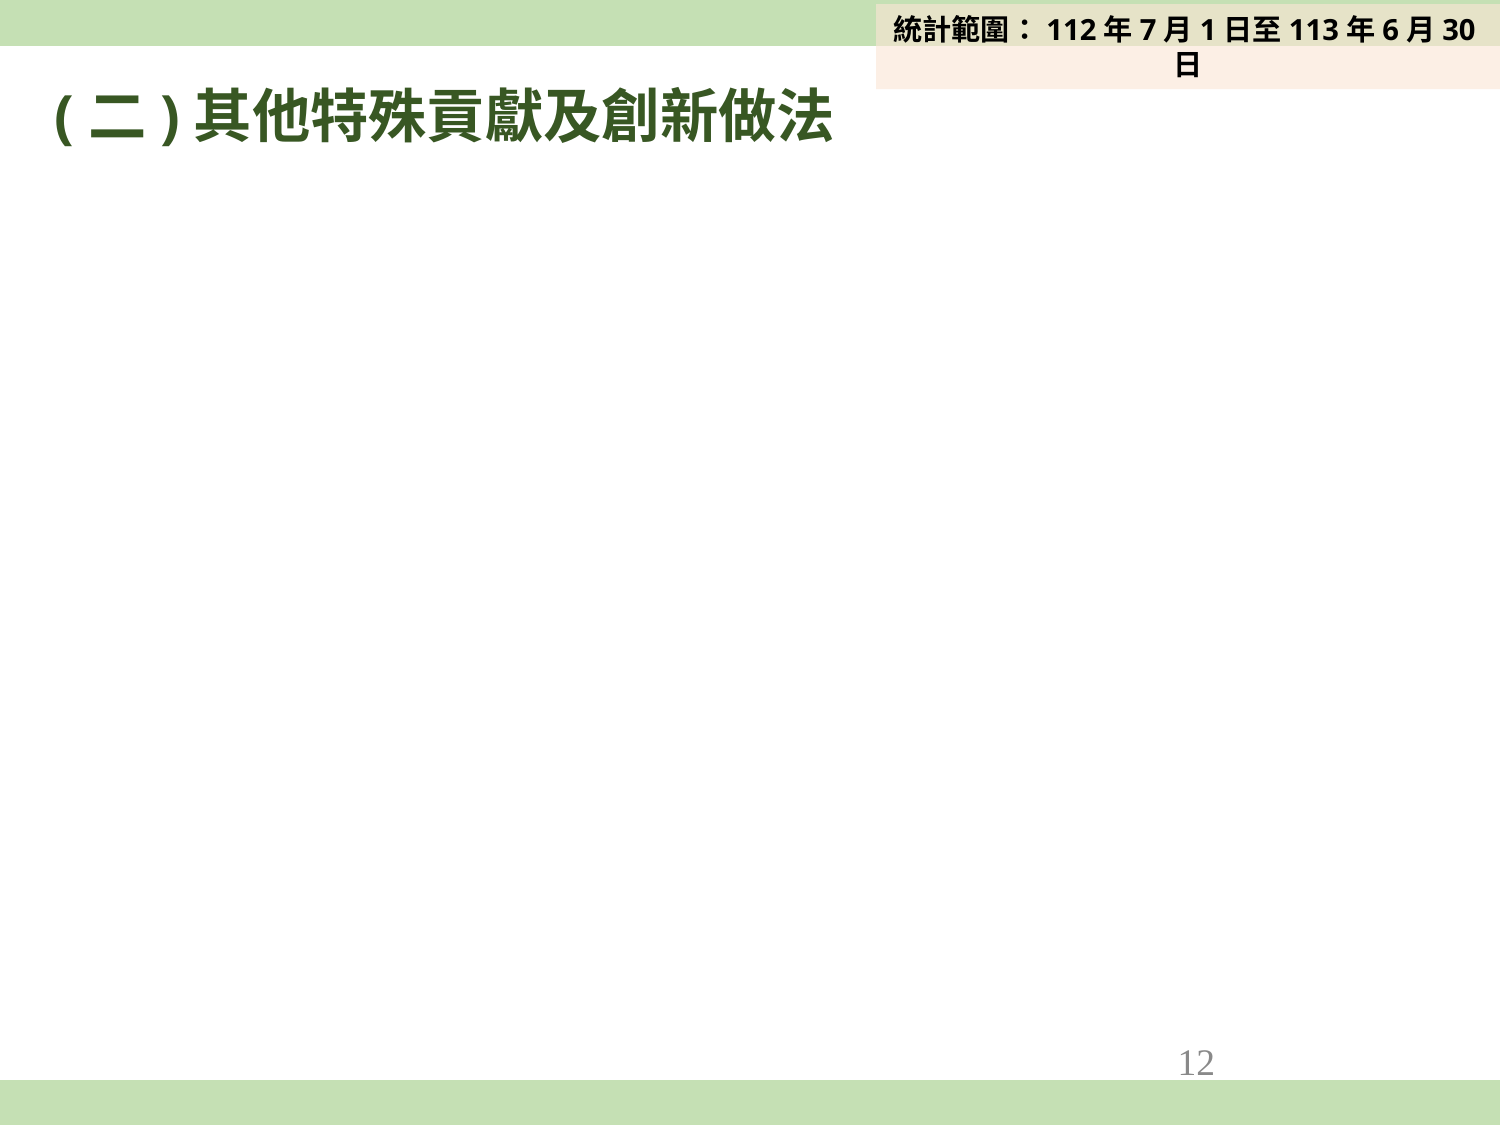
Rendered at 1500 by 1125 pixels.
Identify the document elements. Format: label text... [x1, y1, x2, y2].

text_box <編號> [1162, 1030, 1500, 1091]
text_box (二)其他特殊貢獻及創新做法 [39, 71, 850, 156]
